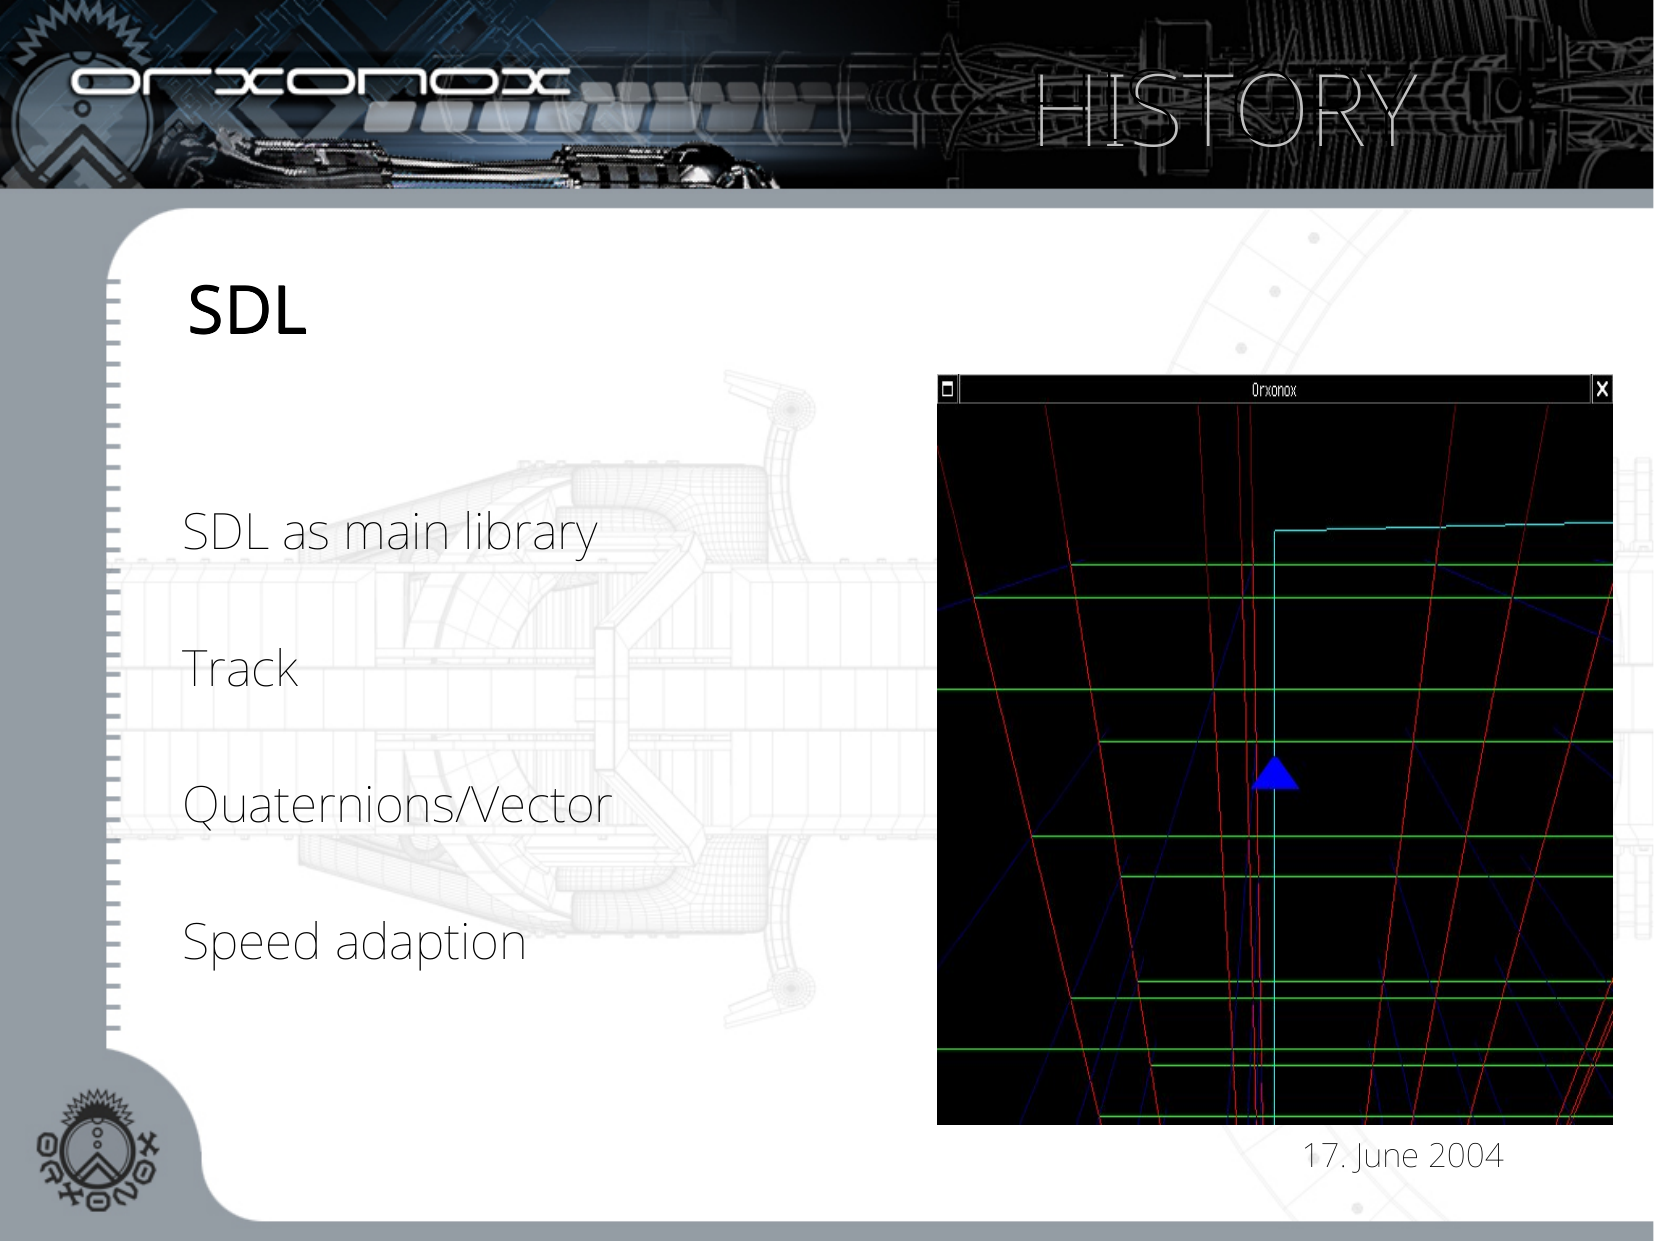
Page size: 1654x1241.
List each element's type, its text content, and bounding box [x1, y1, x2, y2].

text_box SDL as main library Track Quaternions/Vector Speed adaption [132, 488, 815, 882]
text_box 17. June 2004 [1251, 1125, 1613, 1176]
picture [0, 0, 1654, 1241]
text_box HISTORY [975, 26, 1603, 151]
text_box SDL [187, 262, 376, 331]
